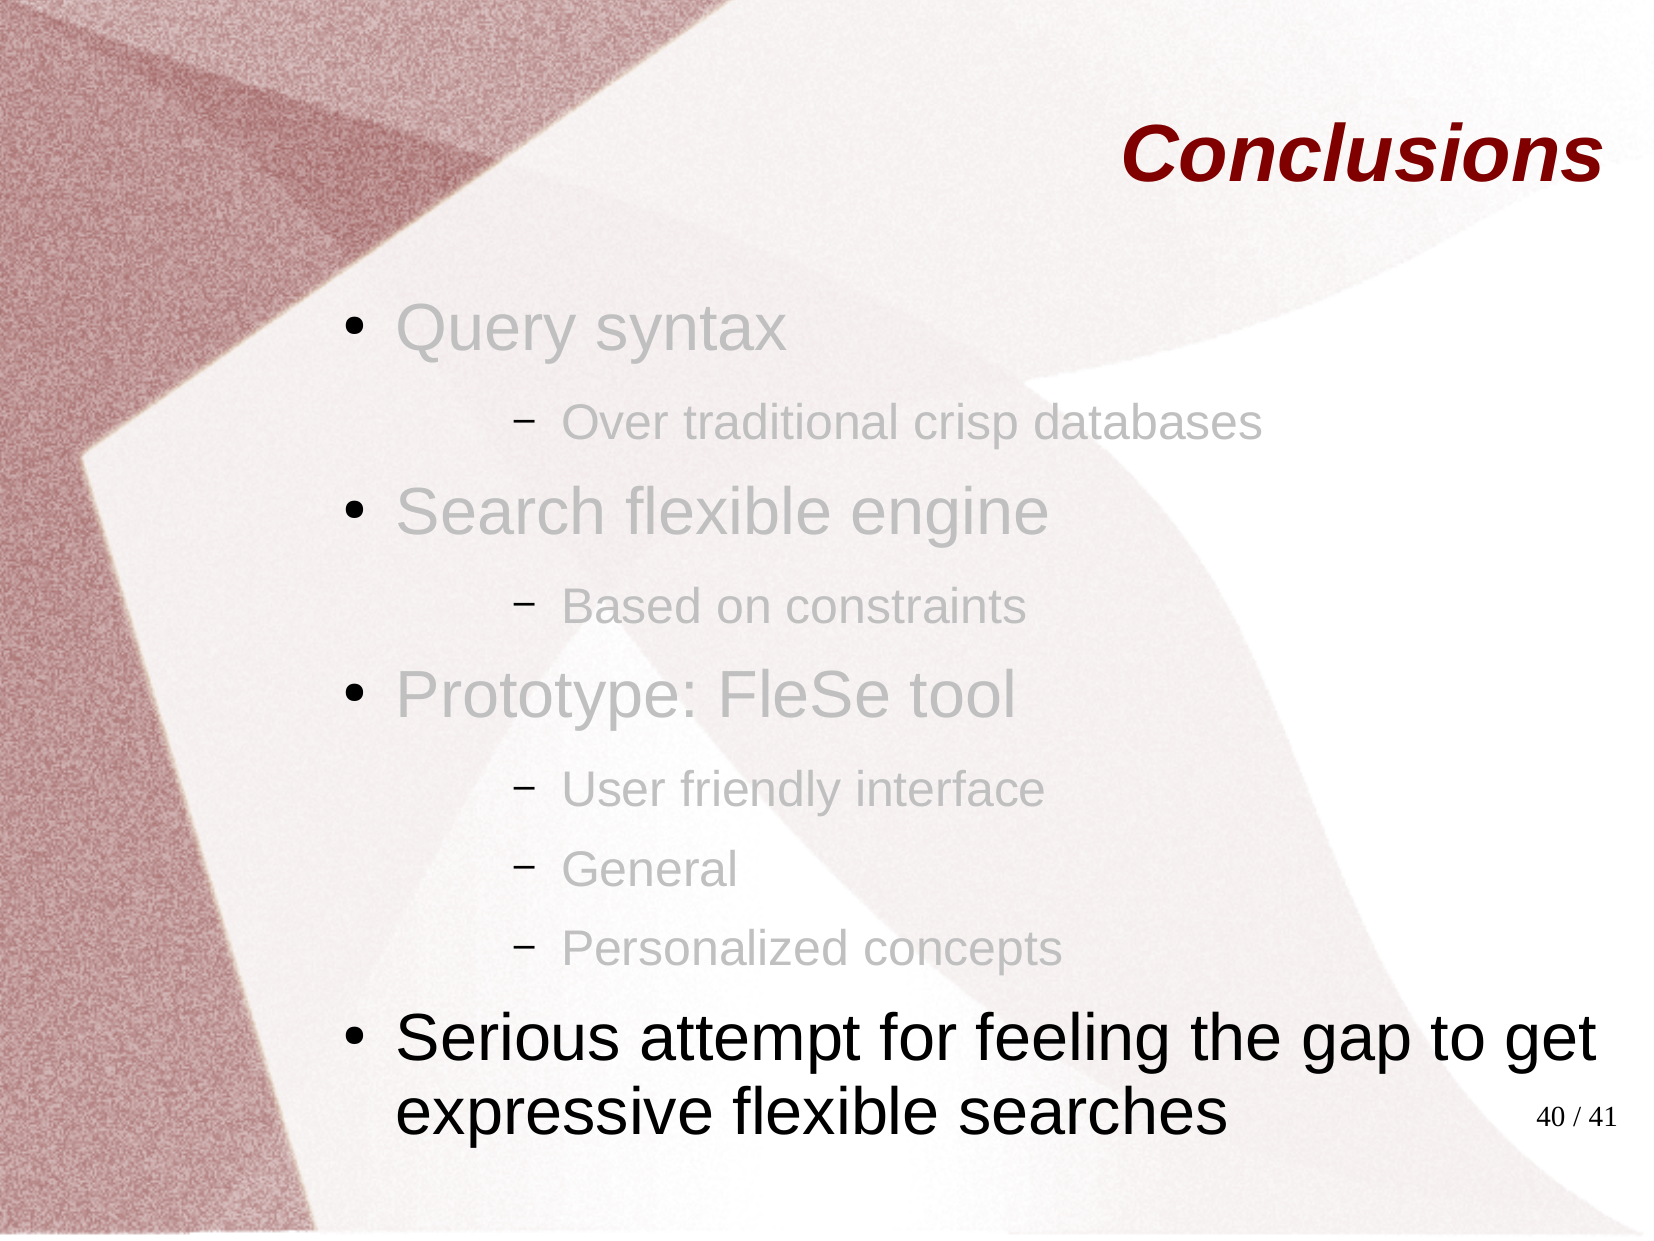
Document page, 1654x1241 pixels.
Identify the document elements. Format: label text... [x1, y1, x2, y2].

picture [0, 0, 1654, 1241]
list Query syntax Over traditional crisp databases Search flexible engine Based on constraints Prototype: FleSe tool User friendly interface General Personalized concepts Serious attempt for feeling the gap to get expressive flexible searches [324, 290, 1601, 1150]
title Conclusions [596, 49, 1607, 257]
